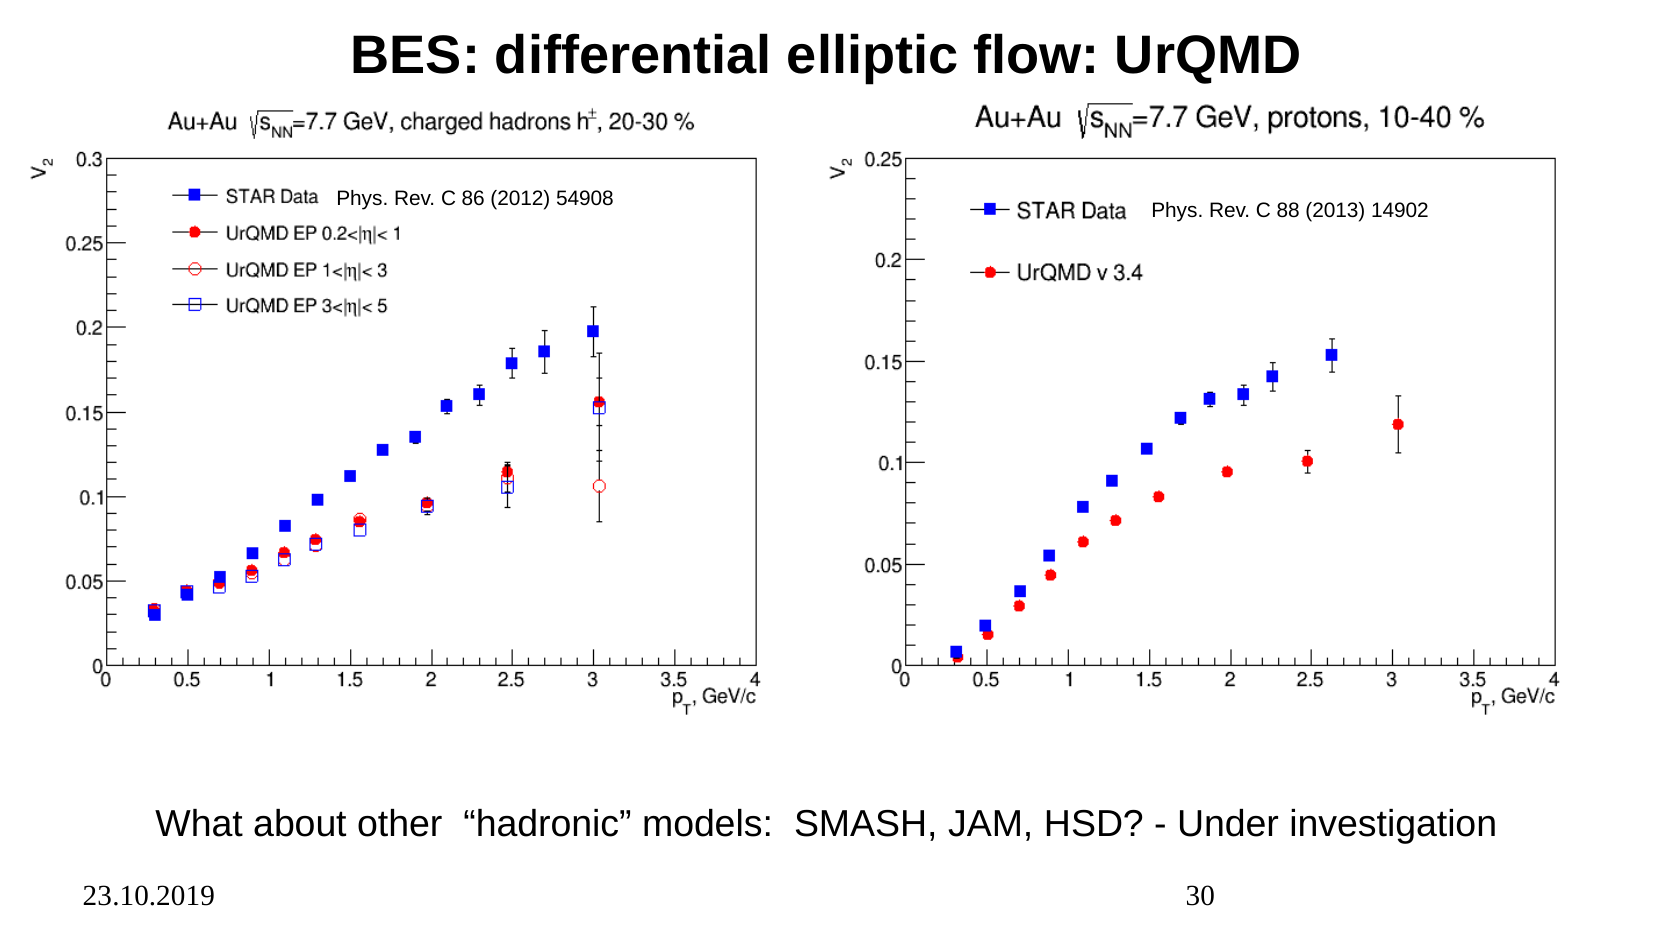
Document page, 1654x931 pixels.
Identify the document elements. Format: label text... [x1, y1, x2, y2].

text_box What about other “hadronic” models: SMASH, JAM, HSD? - Under investigation [54, 795, 1600, 853]
text_box Phys. Rev. C 86 (2012) 54908 [321, 179, 772, 229]
text_box 23.10.2019 [82, 853, 468, 912]
title BES: differential elliptic flow: UrQMD [59, 4, 1595, 101]
text_box Phys. Rev. C 88 (2013) 14902 [1136, 191, 1587, 241]
text_box [1185, 853, 1571, 912]
picture [26, 96, 1636, 730]
